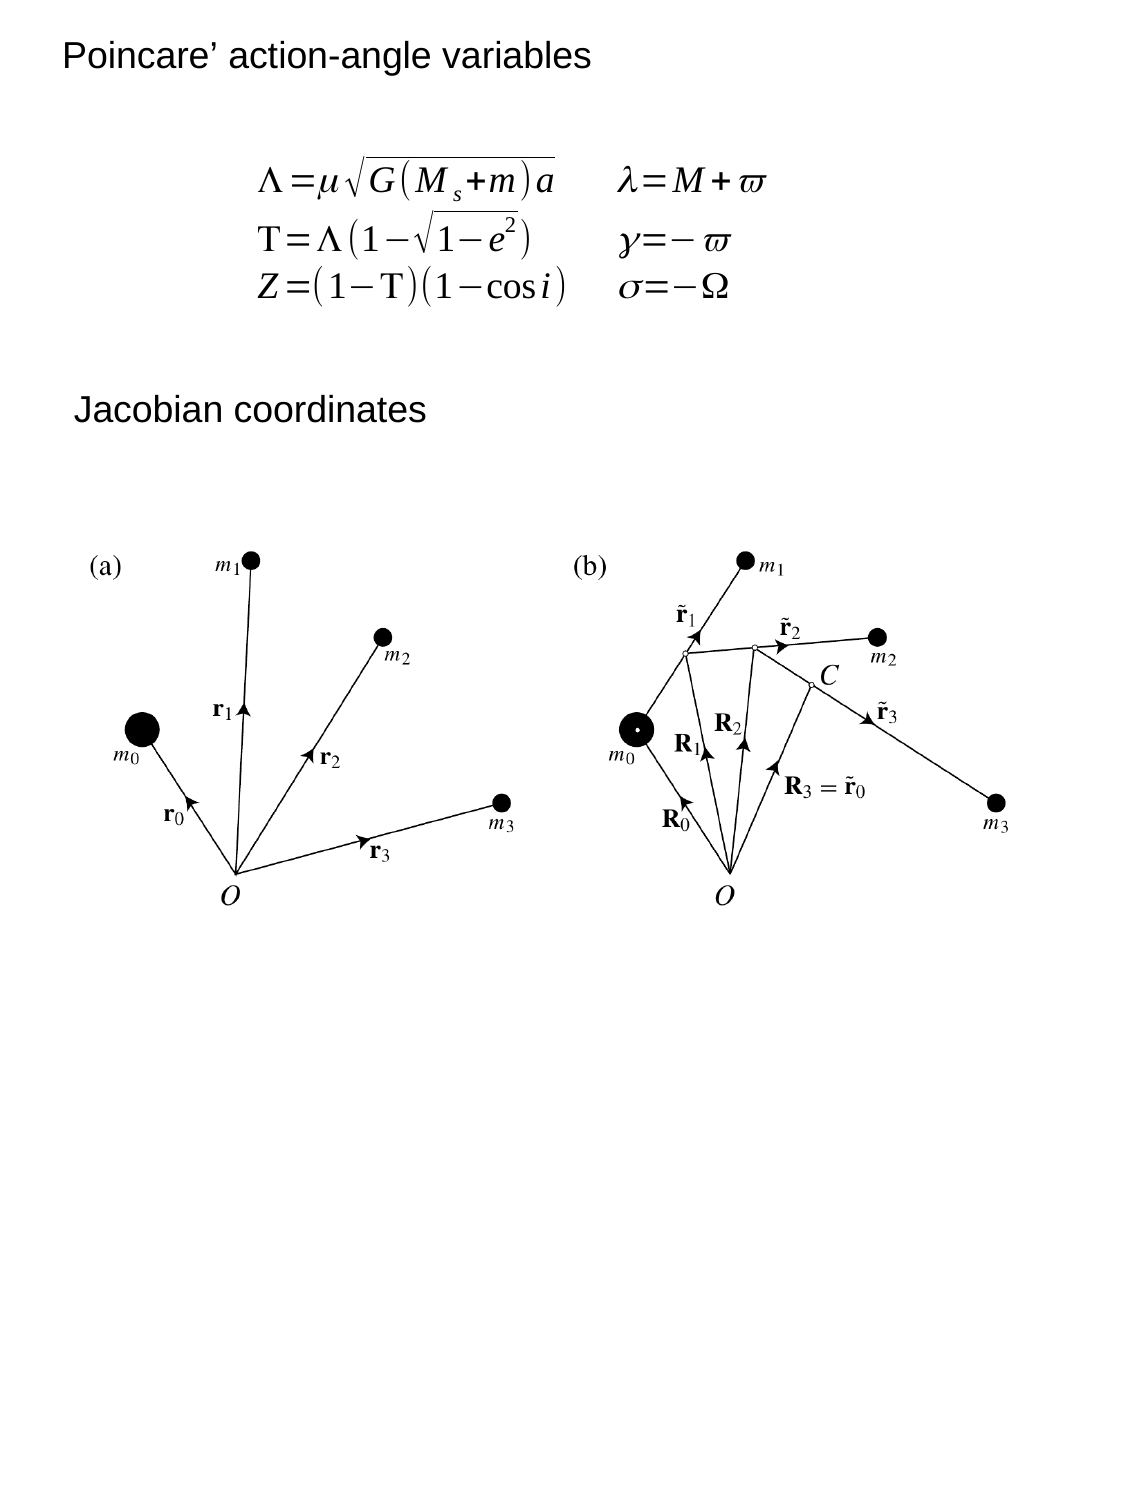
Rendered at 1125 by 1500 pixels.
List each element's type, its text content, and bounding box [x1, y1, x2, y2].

text_box Jacobian coordinates [59, 377, 969, 438]
chart [248, 154, 774, 310]
text_box Poincare’ action-angle variables [47, 23, 922, 84]
picture [0, 519, 1125, 929]
